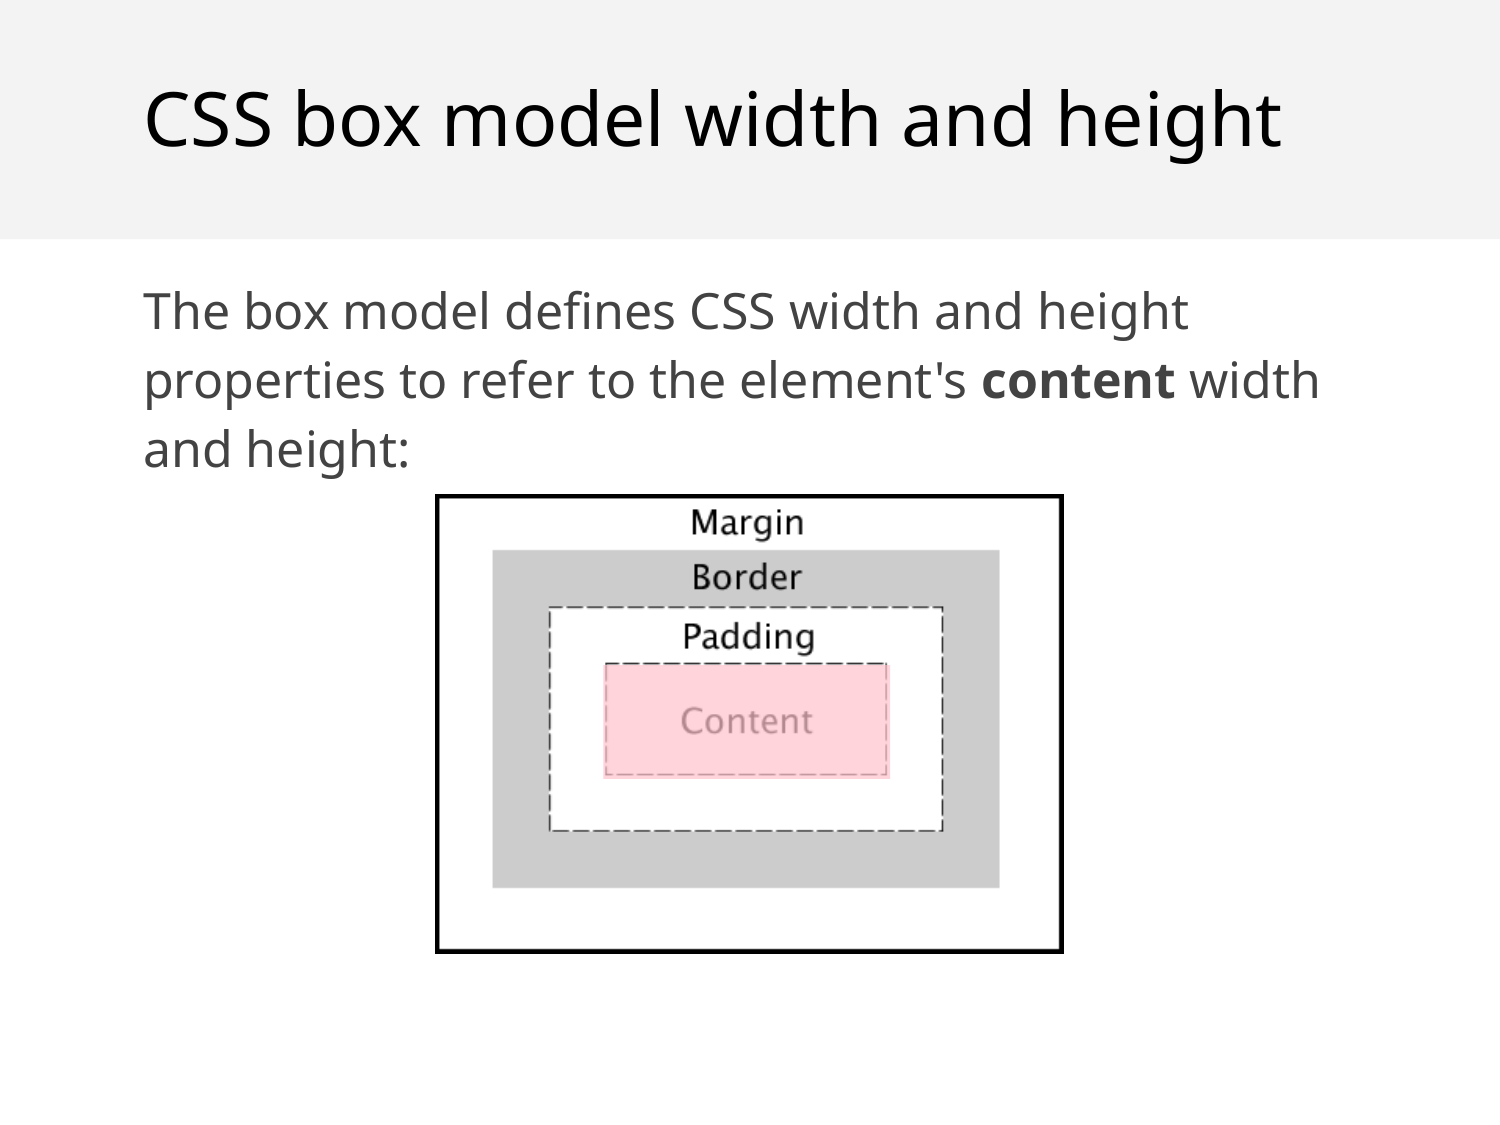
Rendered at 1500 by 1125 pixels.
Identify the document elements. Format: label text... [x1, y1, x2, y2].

title CSS box model width and height [128, 56, 1372, 183]
picture [435, 494, 1064, 954]
text_box [603, 665, 891, 779]
list The box model defines CSS width and height properties to refer to the element's content width and height: [128, 255, 1372, 473]
